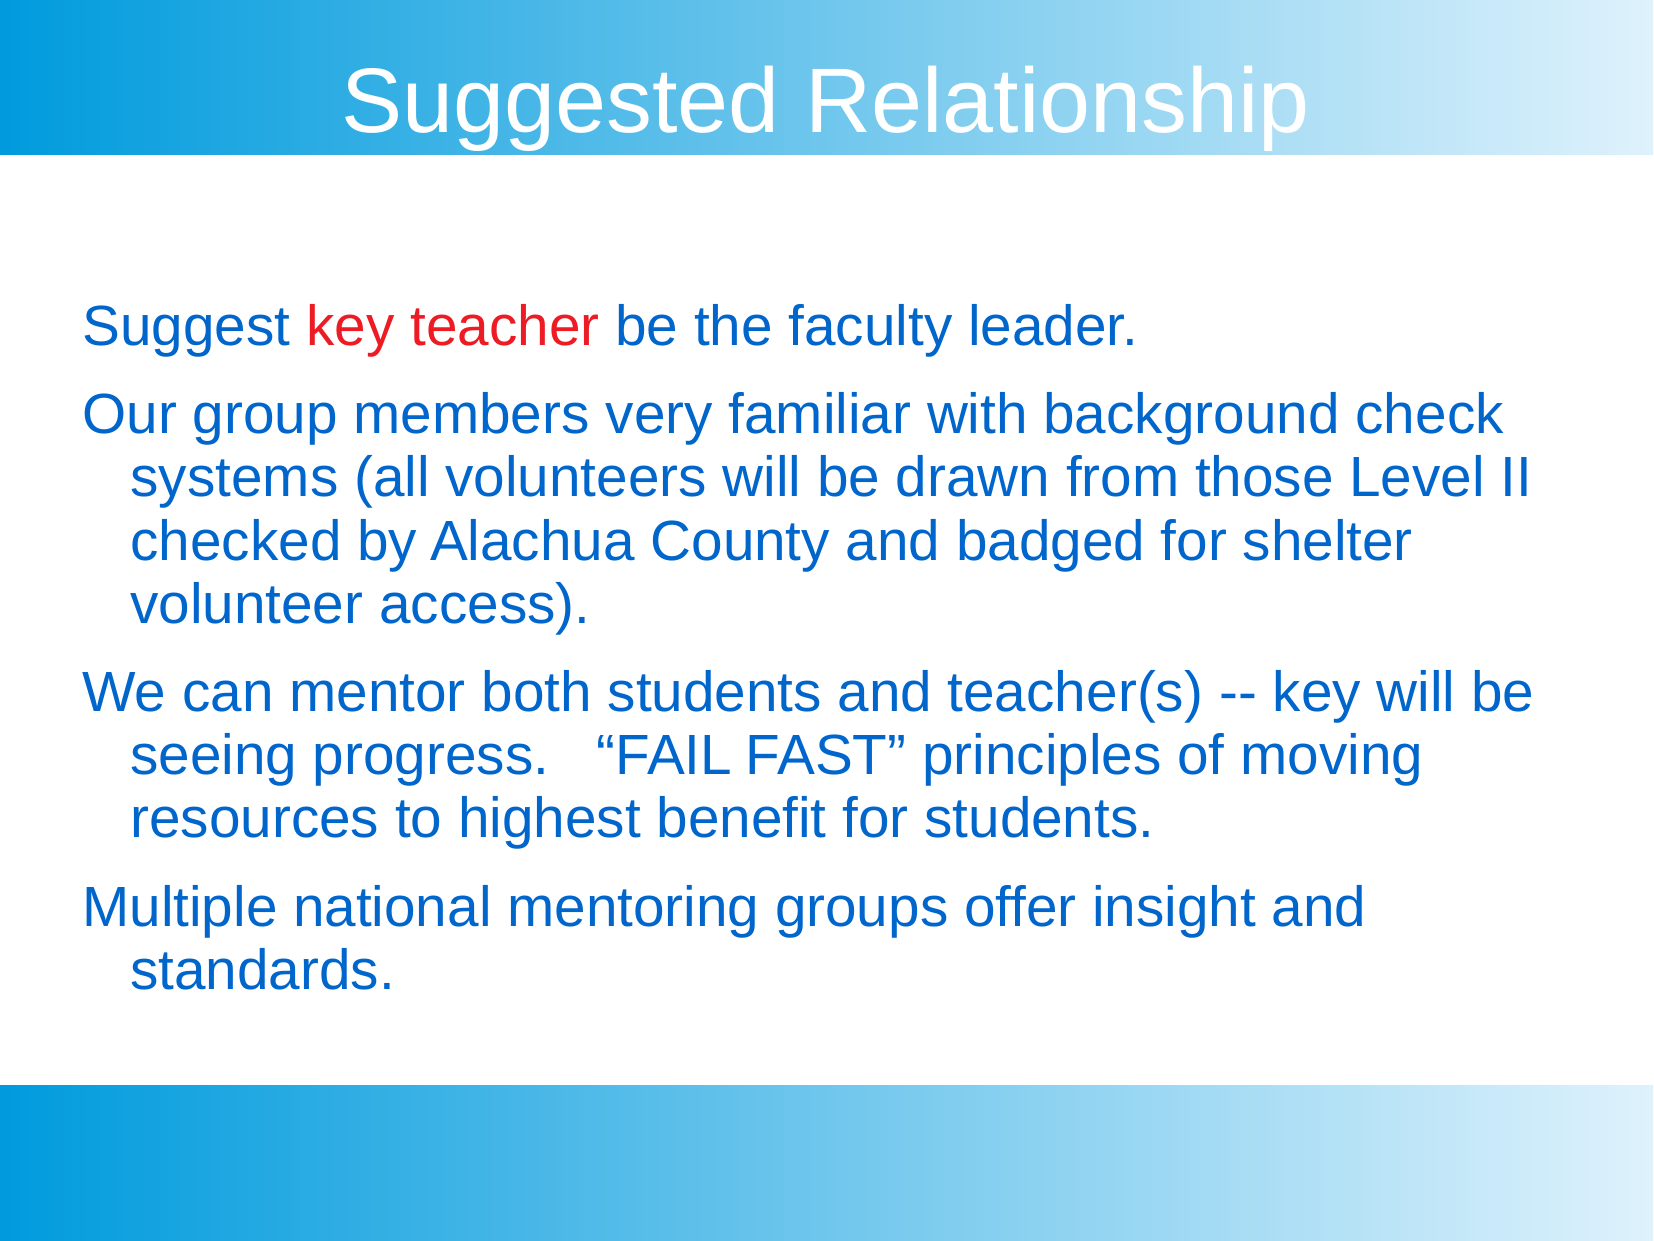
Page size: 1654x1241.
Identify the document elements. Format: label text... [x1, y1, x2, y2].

title Suggested Relationship [82, 49, 1571, 154]
list Suggest key teacher be the faculty leader. Our group members very familiar with background check systems (all volunteers will be drawn from those Level II checked by Alachua County and badged for shelter volunteer access). We can mentor both students and teacher(s) -- key will be seeing progress. “FAIL FAST” principles of moving resources to highest benefit for students. Multiple national mentoring groups offer insight and standards. [82, 290, 1571, 1010]
